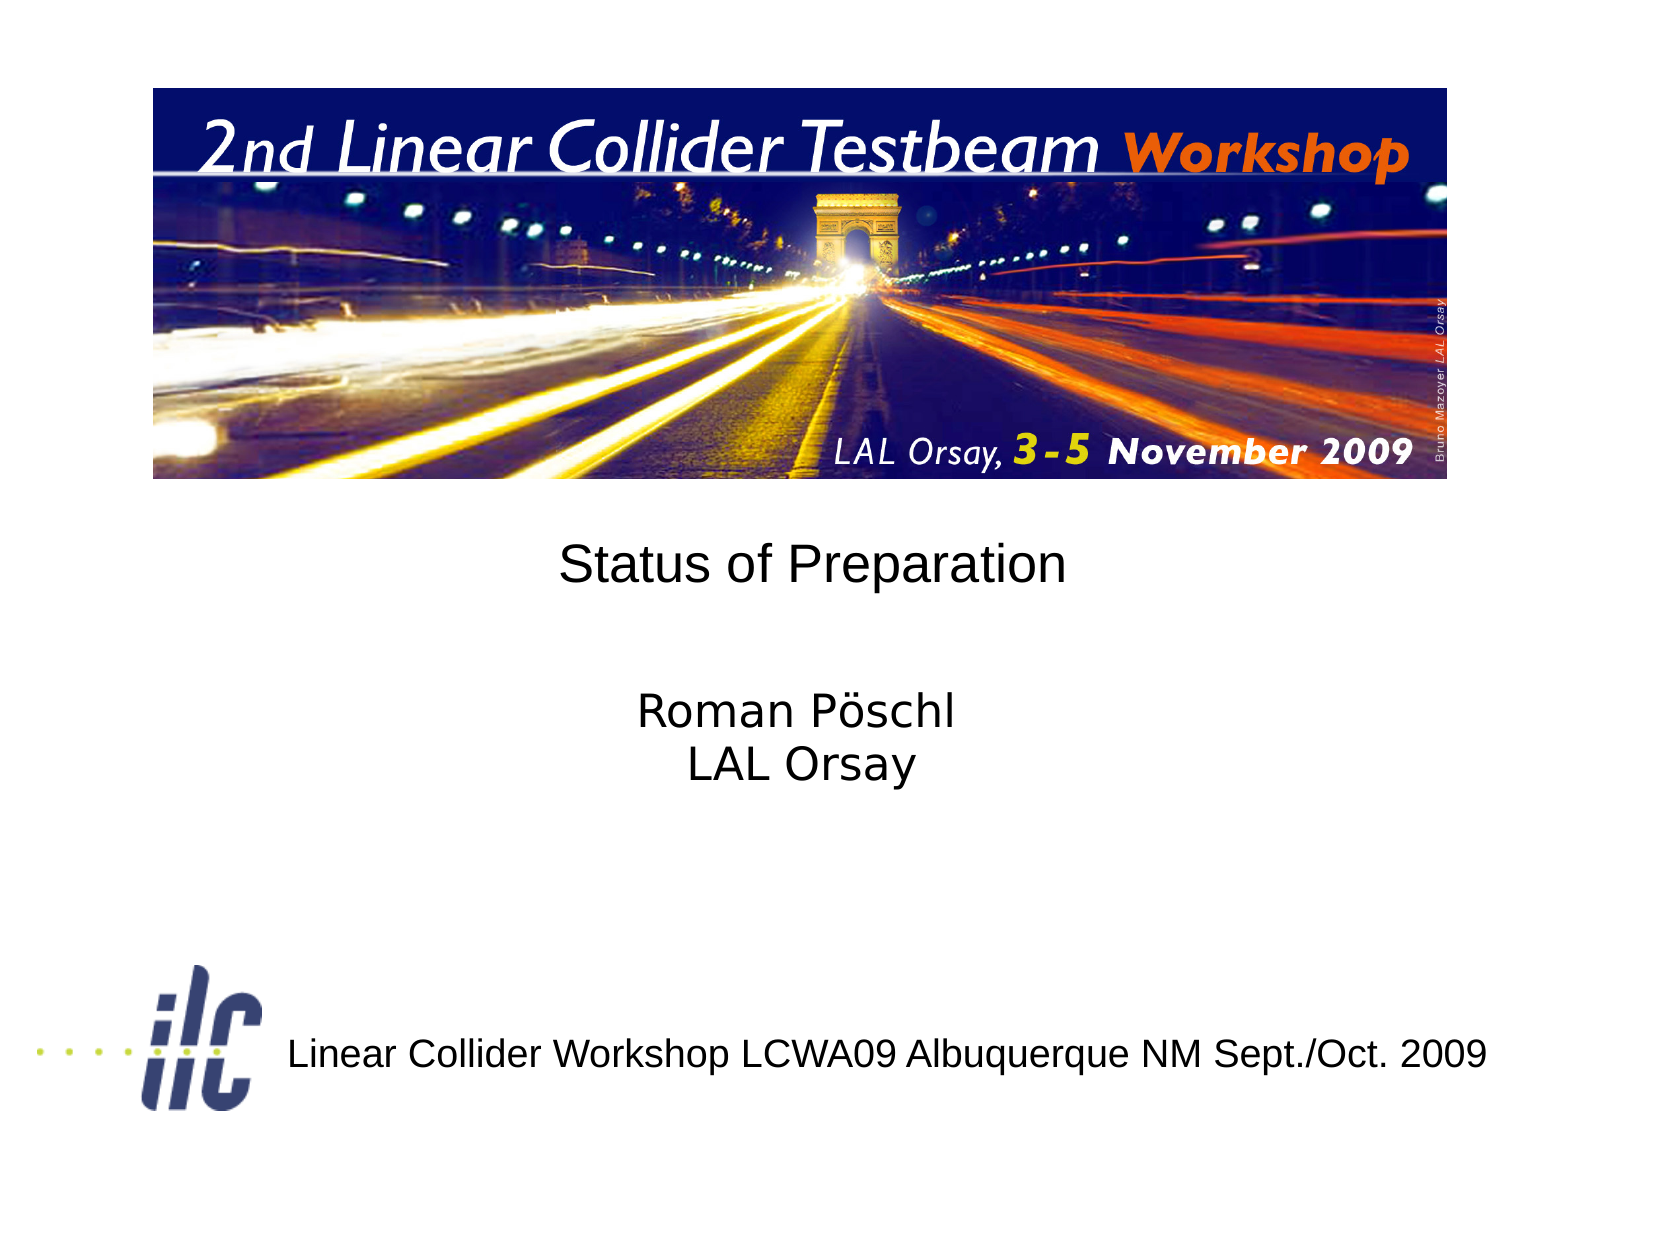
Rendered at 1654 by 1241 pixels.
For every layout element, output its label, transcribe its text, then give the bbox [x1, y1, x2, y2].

text_box Status of Preparation [543, 525, 1073, 601]
picture [37, 965, 262, 1111]
picture [153, 88, 1447, 479]
text_box Roman Pöschl LAL Orsay [425, 674, 963, 904]
text_box Linear Collider Workshop LCWA09 Albuquerque NM Sept./Oct. 2009 [272, 1024, 1505, 1084]
